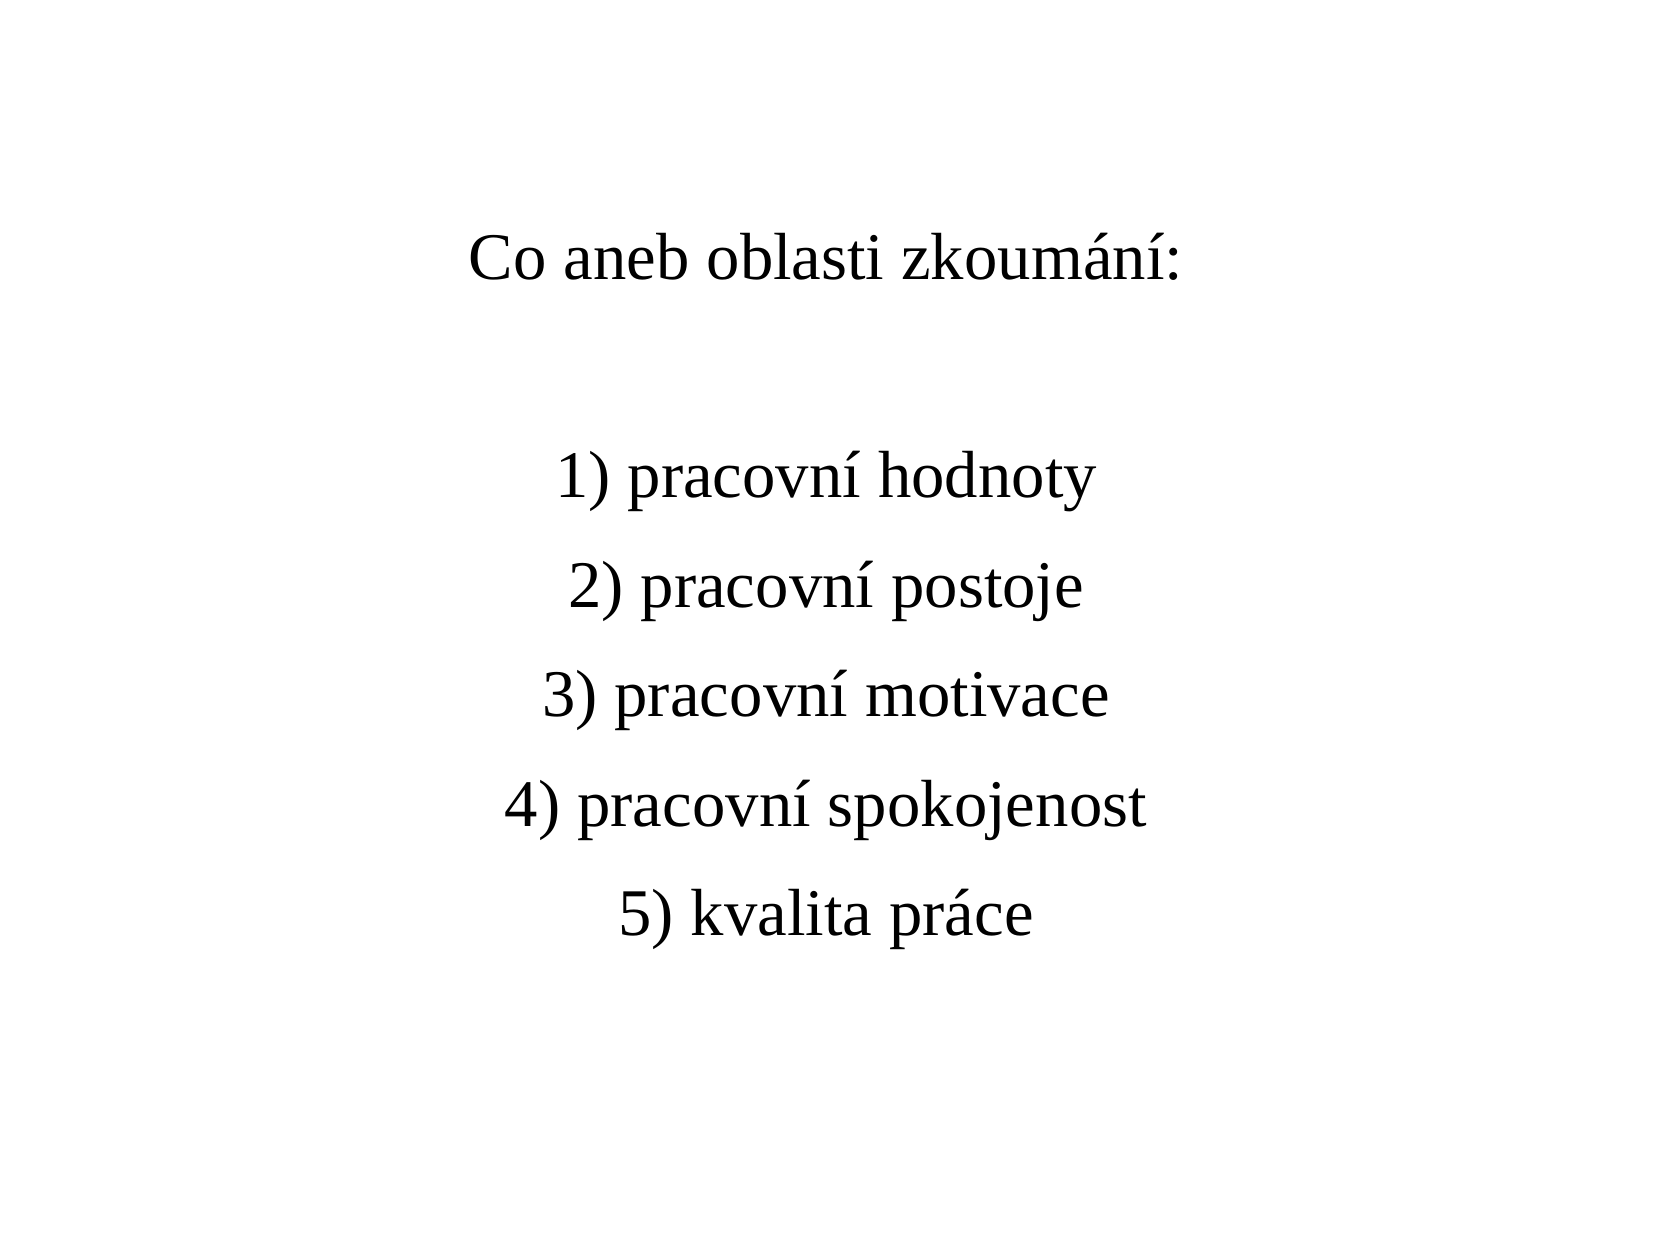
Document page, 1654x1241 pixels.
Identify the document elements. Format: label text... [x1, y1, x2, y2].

subtitle Co aneb oblasti zkoumání: 1) pracovní hodnoty 2) pracovní postoje 3) pracovní motivace 4) pracovní spokojenost 5) kvalita práce [82, 51, 1571, 1111]
